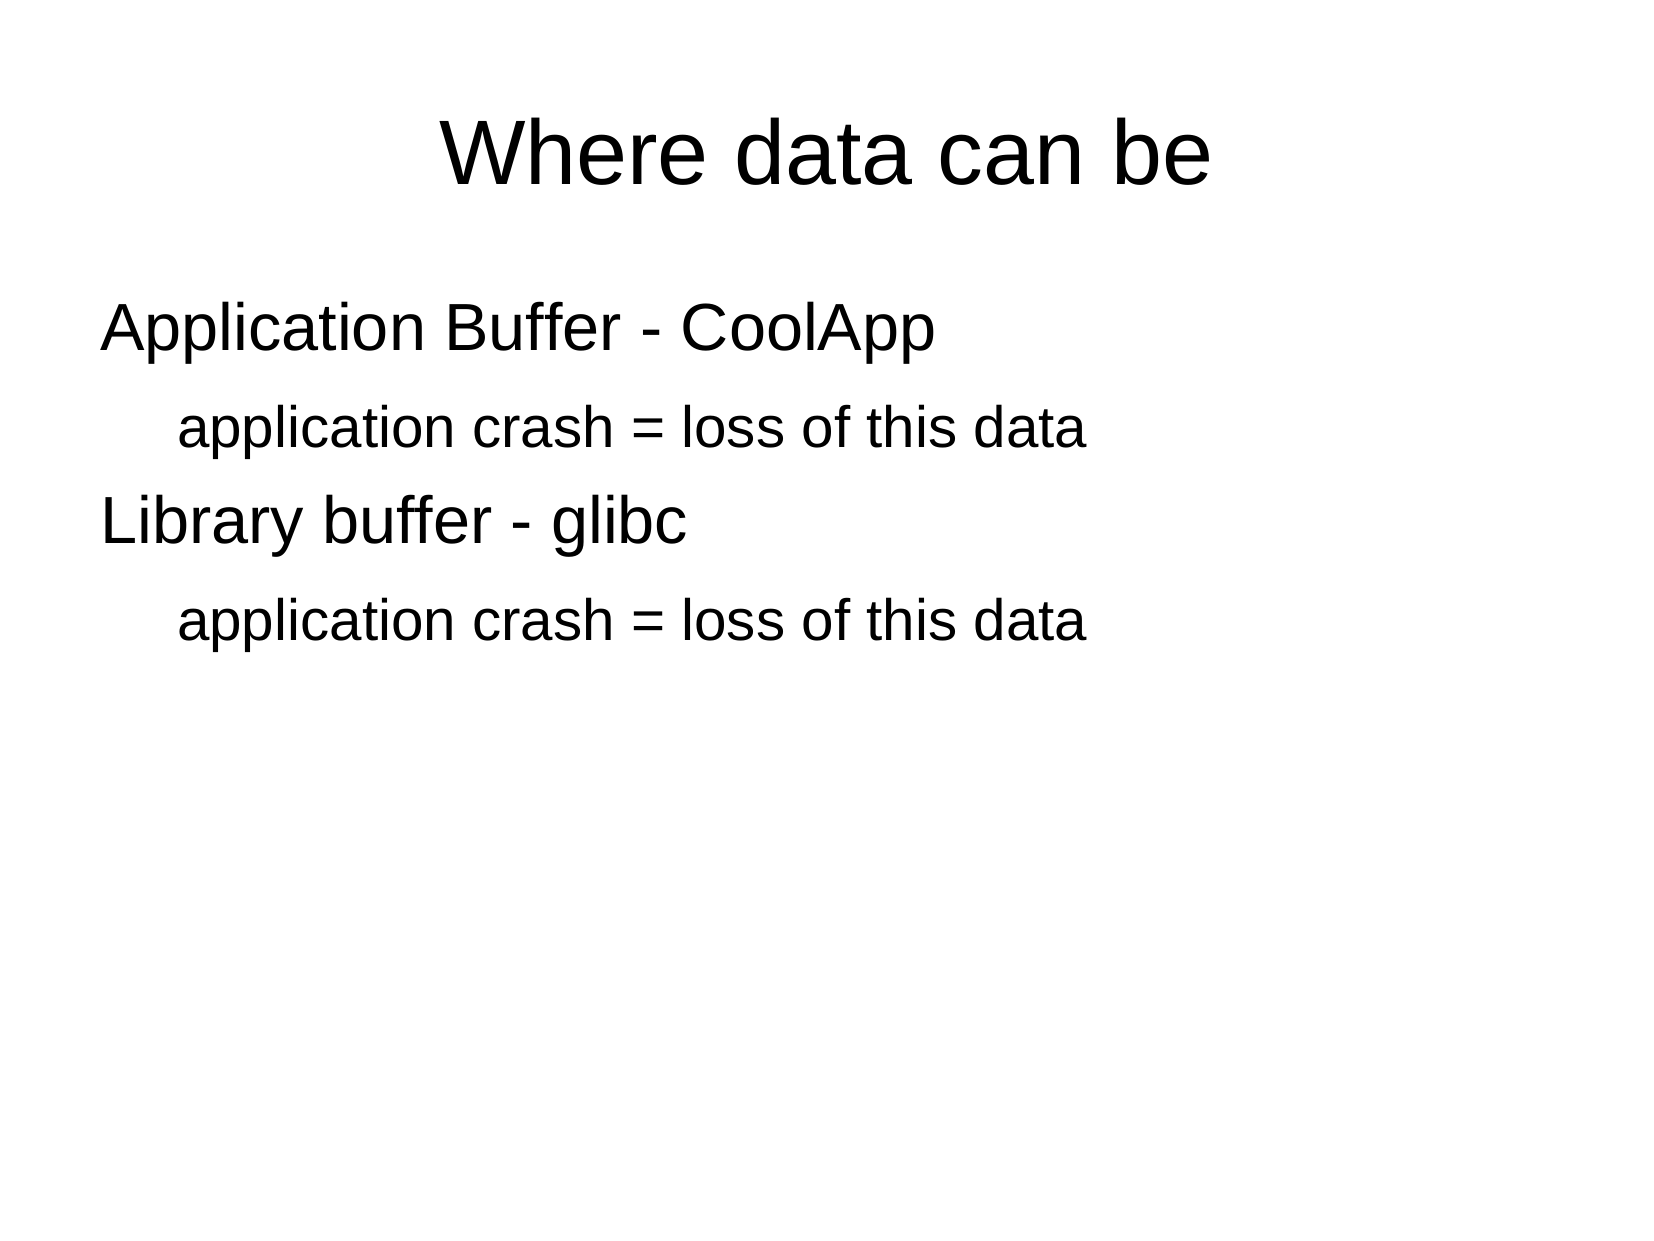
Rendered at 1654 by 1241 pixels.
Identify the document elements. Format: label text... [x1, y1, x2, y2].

title Where data can be [82, 56, 1571, 250]
list Application Buffer - CoolApp application crash = loss of this data Library buffer - glibc application crash = loss of this data [82, 290, 1571, 1094]
